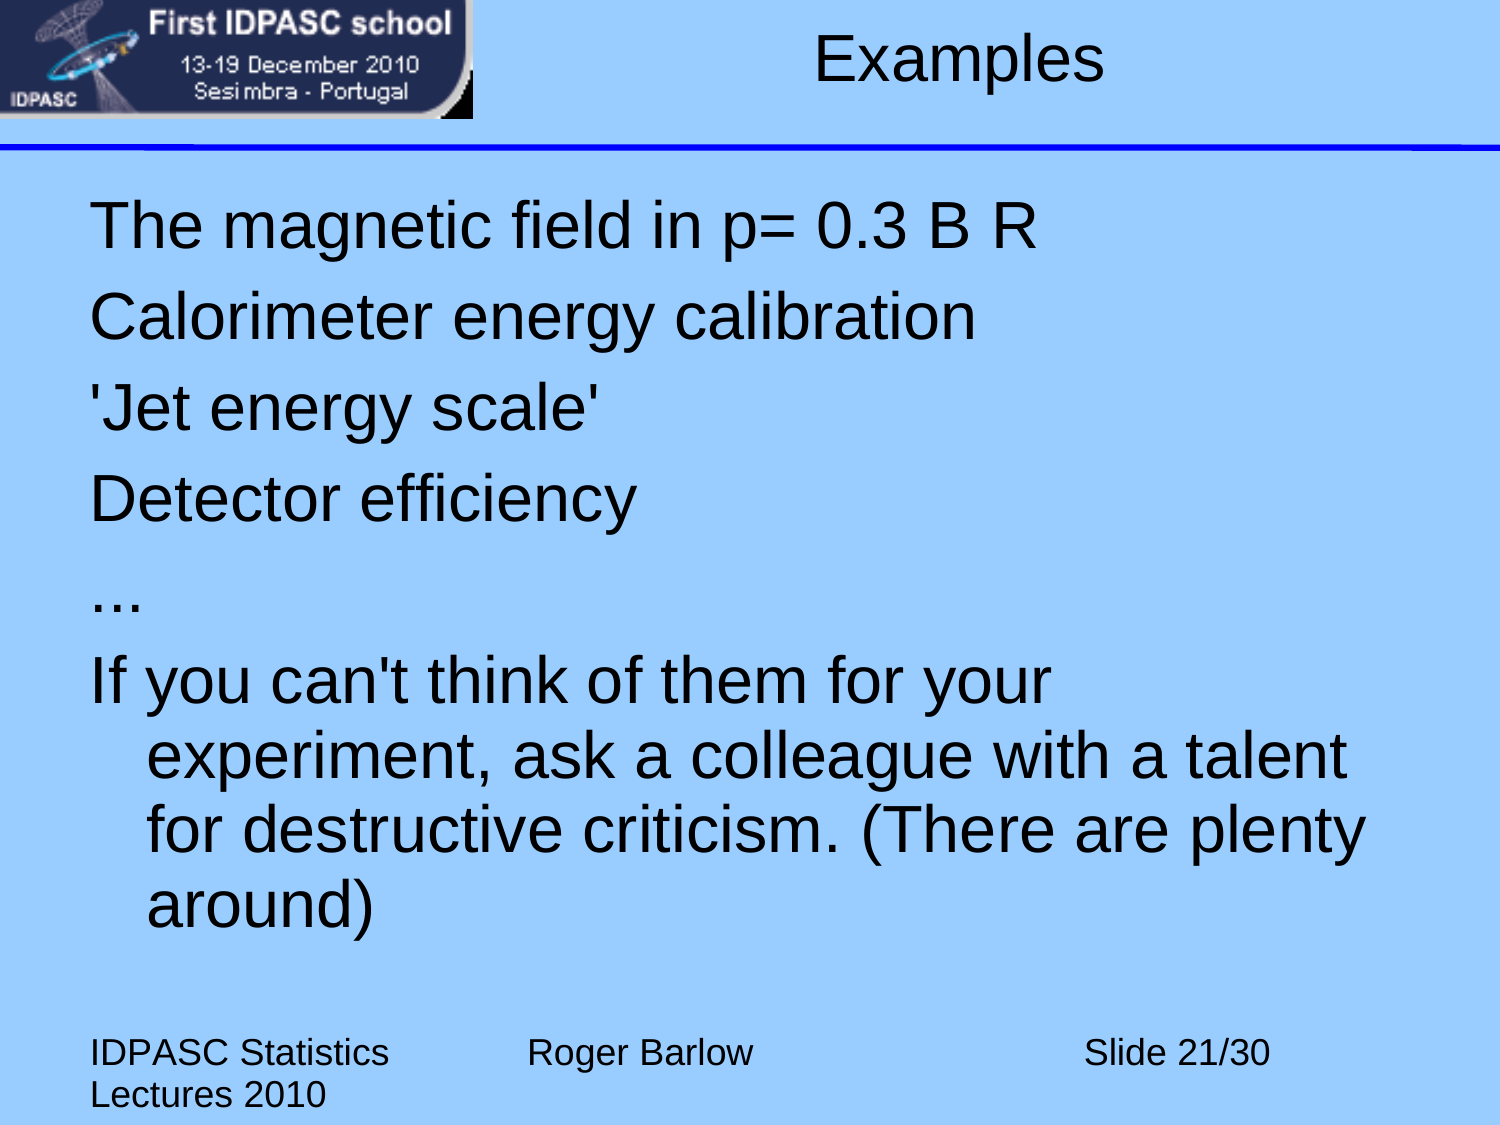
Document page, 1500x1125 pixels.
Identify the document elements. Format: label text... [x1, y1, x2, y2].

title Examples [501, 7, 1418, 111]
picture [0, 0, 473, 119]
list The magnetic field in p= 0.3 B R Calorimeter energy calibration 'Jet energy scale' Detector efficiency ... If you can't think of them for your experiment, ask a colleague with a talent for destructive criticism. (There are plenty around) [75, 177, 1388, 1010]
